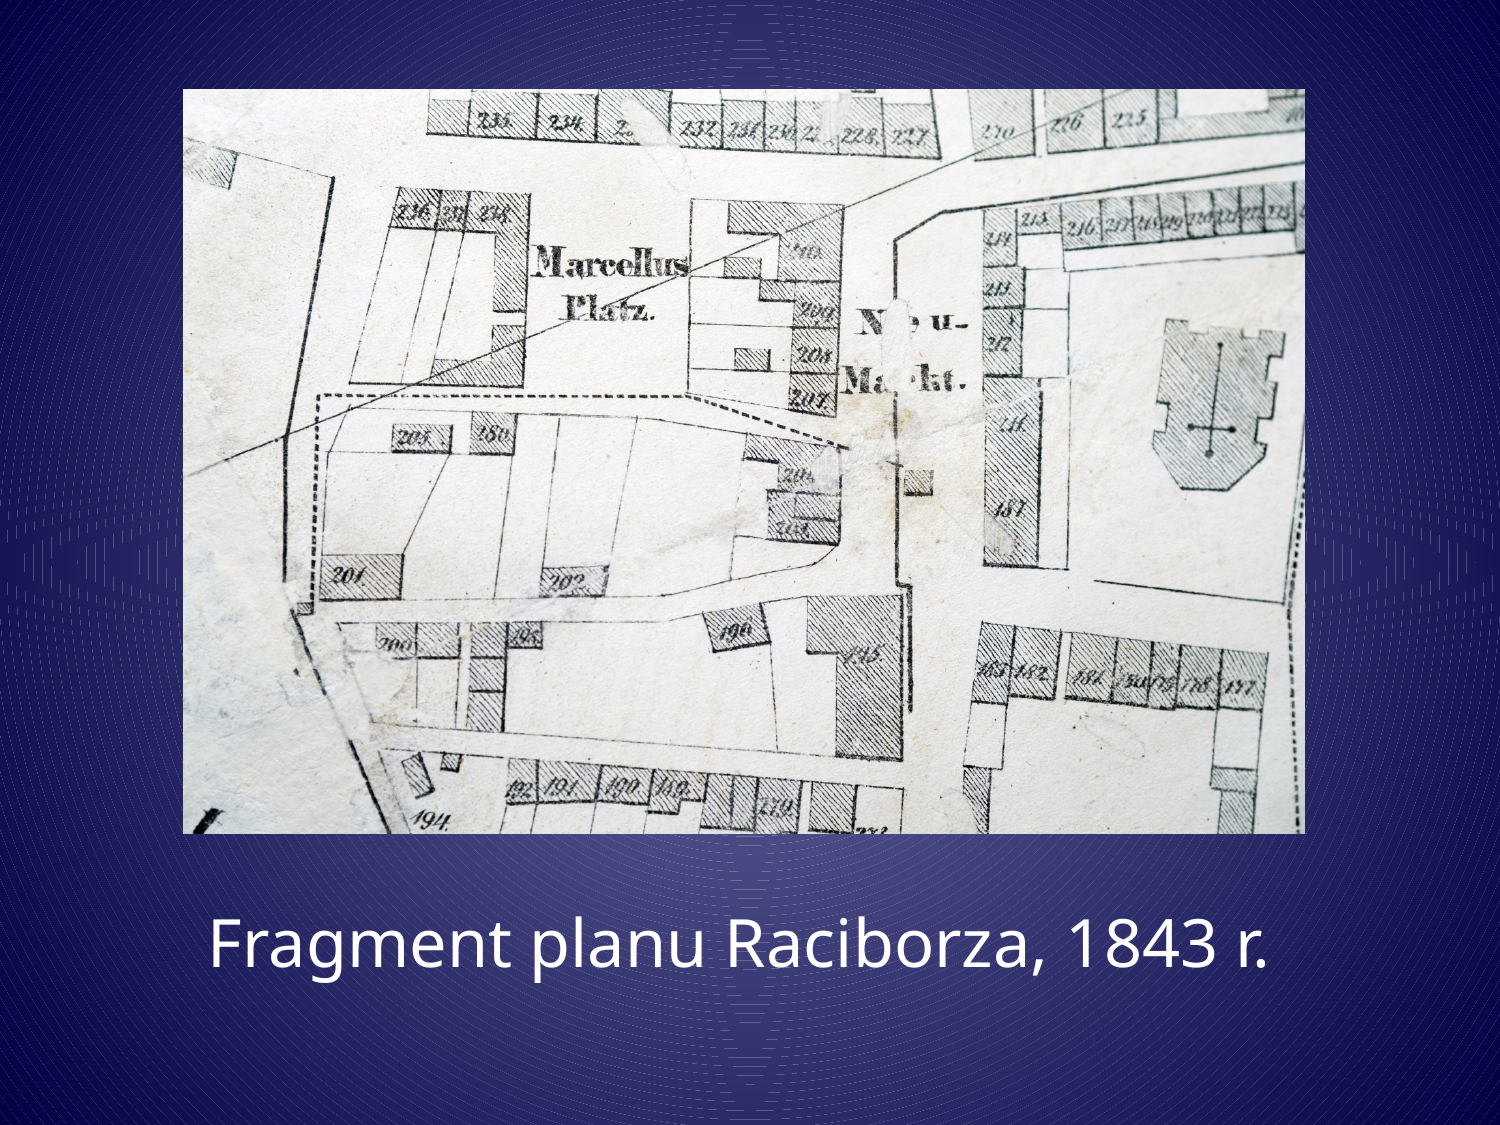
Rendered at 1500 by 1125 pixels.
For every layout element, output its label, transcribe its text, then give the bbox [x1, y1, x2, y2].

title Fragment planu Raciborza, 1843 r. [64, 893, 1415, 1081]
picture [183, 90, 1305, 834]
